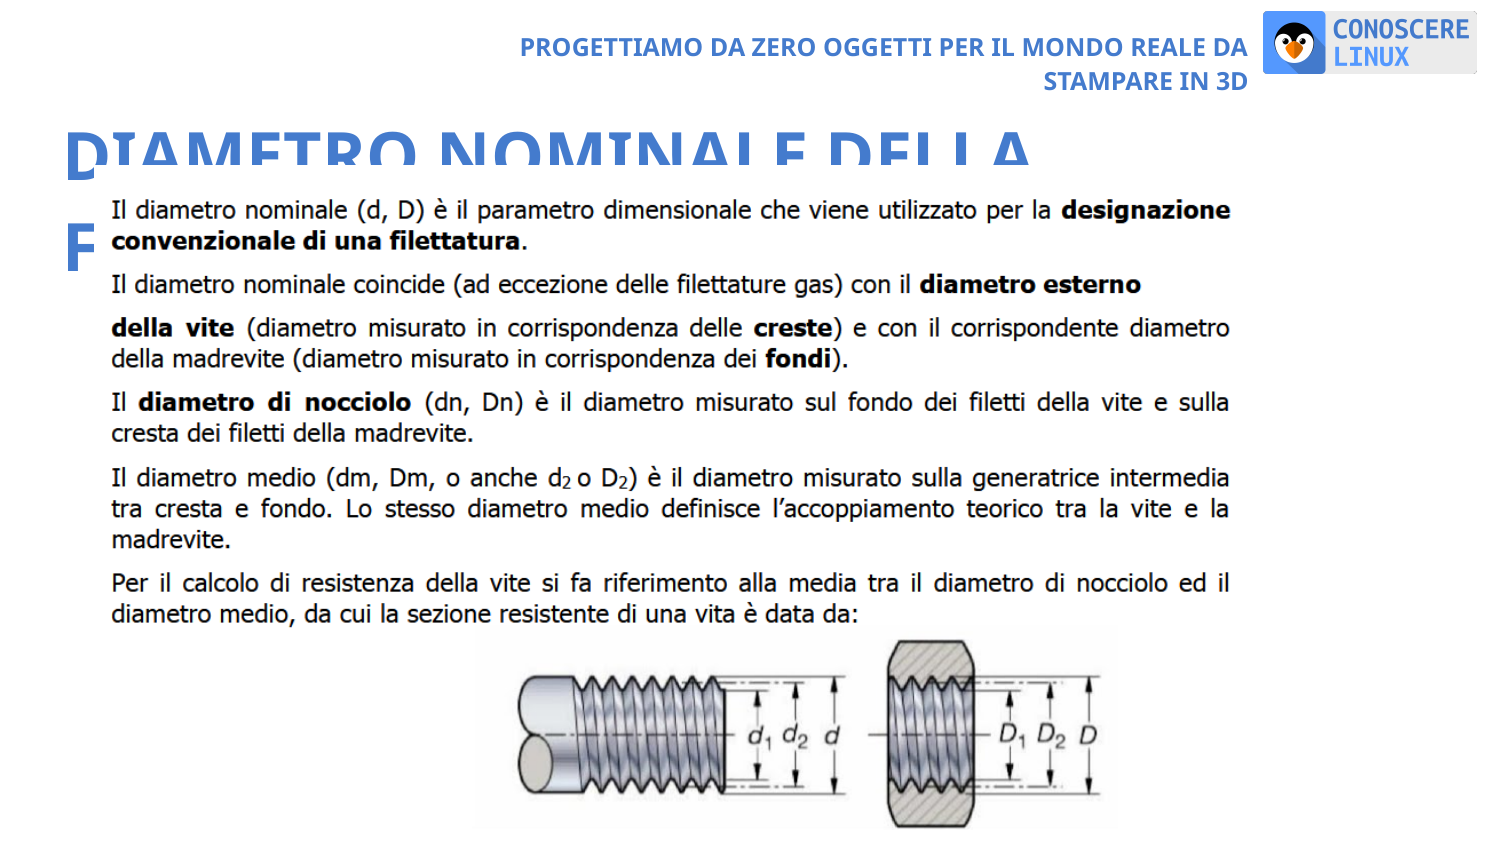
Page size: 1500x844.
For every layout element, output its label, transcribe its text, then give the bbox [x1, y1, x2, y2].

picture [94, 165, 1266, 830]
text_box DIAMETRO NOMINALE DELLA FILETTATURA [47, 102, 1158, 260]
picture [1263, 11, 1477, 74]
text_box PROGETTIAMO DA ZERO OGGETTI PER IL MONDO REALE DA STAMPARE IN 3D [437, 21, 1264, 91]
